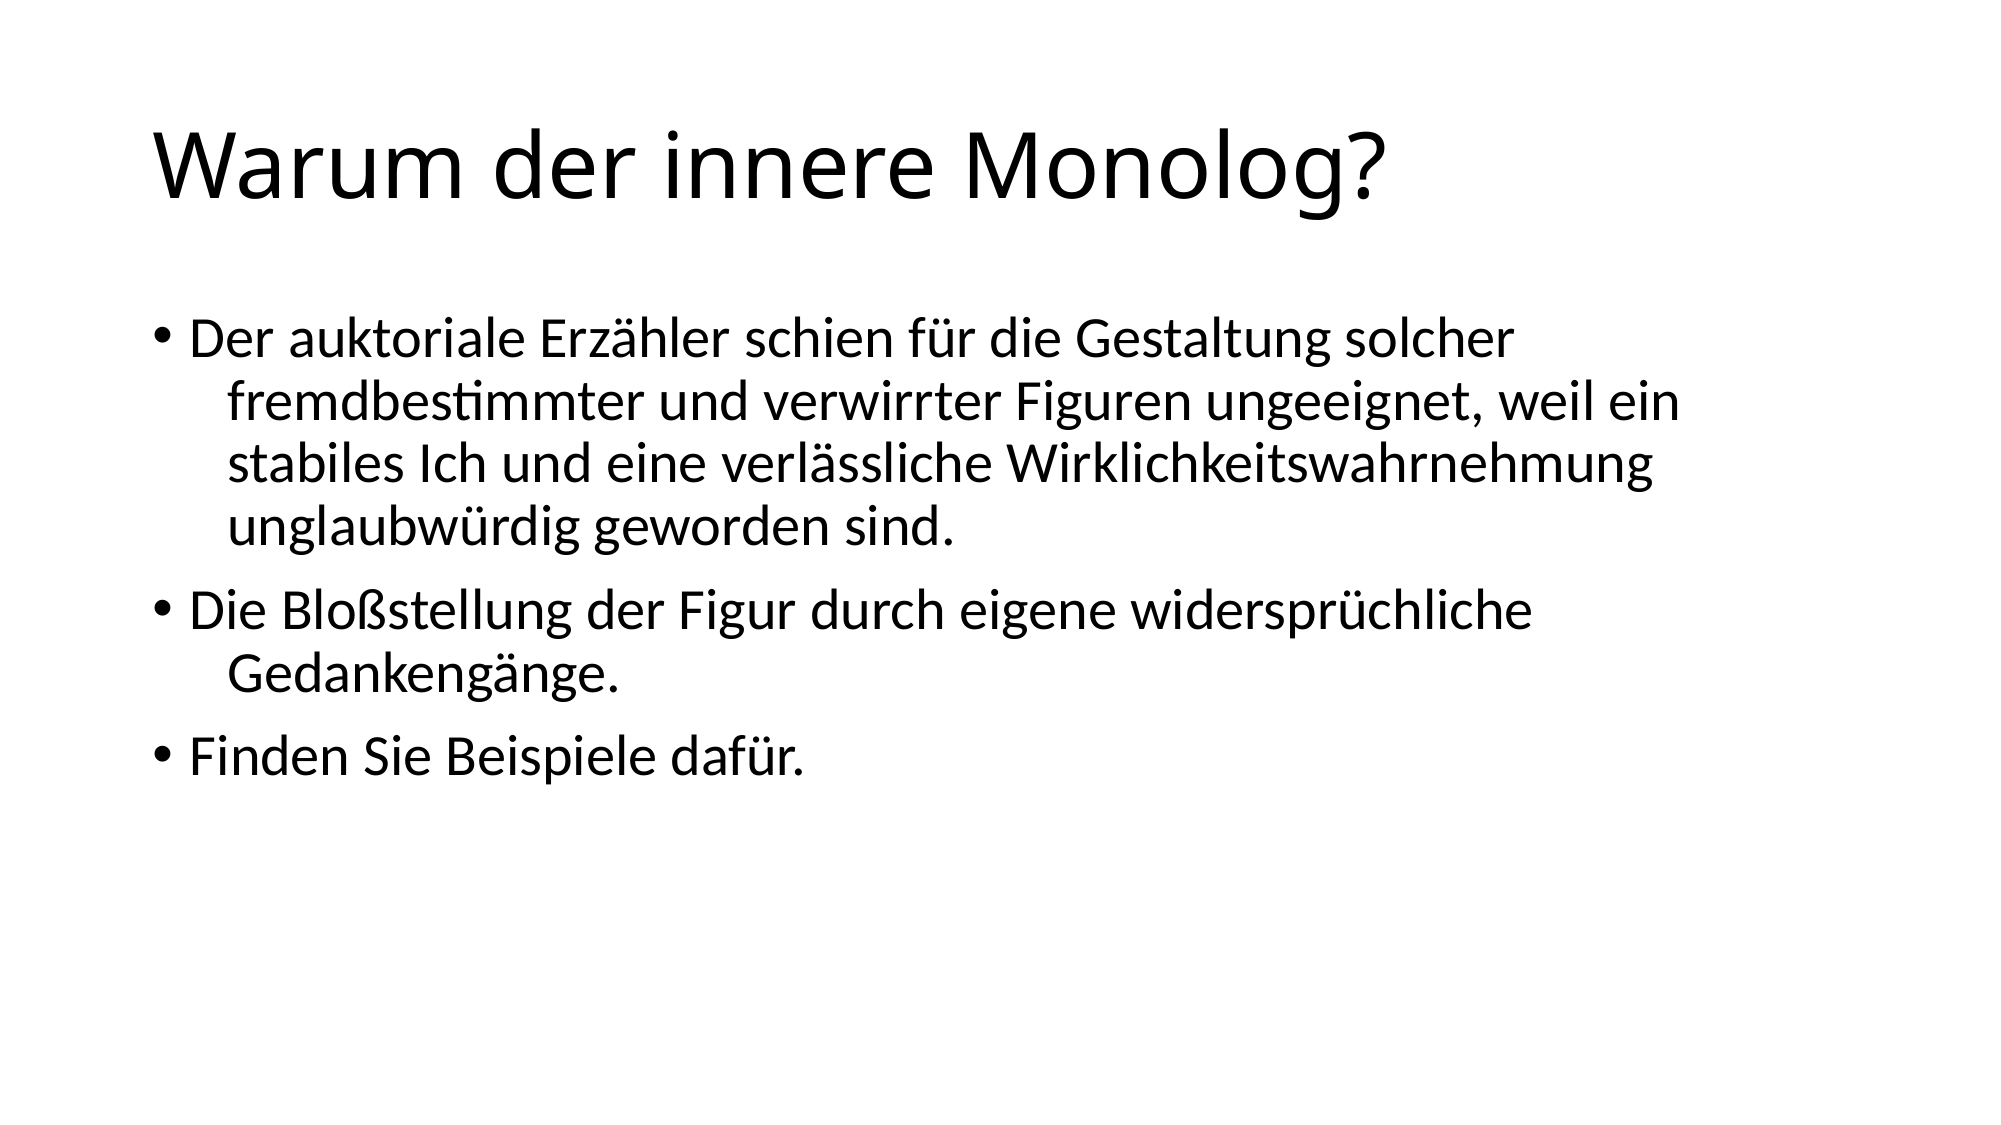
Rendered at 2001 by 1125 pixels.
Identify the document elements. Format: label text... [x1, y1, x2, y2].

title Warum der innere Monolog? [137, 59, 1863, 278]
list Der auktoriale Erzähler schien für die Gestaltung solcher fremdbestimmter und verwirrter Figuren ungeeignet, weil ein stabiles Ich und eine verlässliche Wirklichkeitswahrnehmung unglaubwürdig geworden sind. Die Bloßstellung der Figur durch eigene widersprüchliche Gedankengänge. Finden Sie Beispiele dafür. [137, 299, 1863, 1014]
